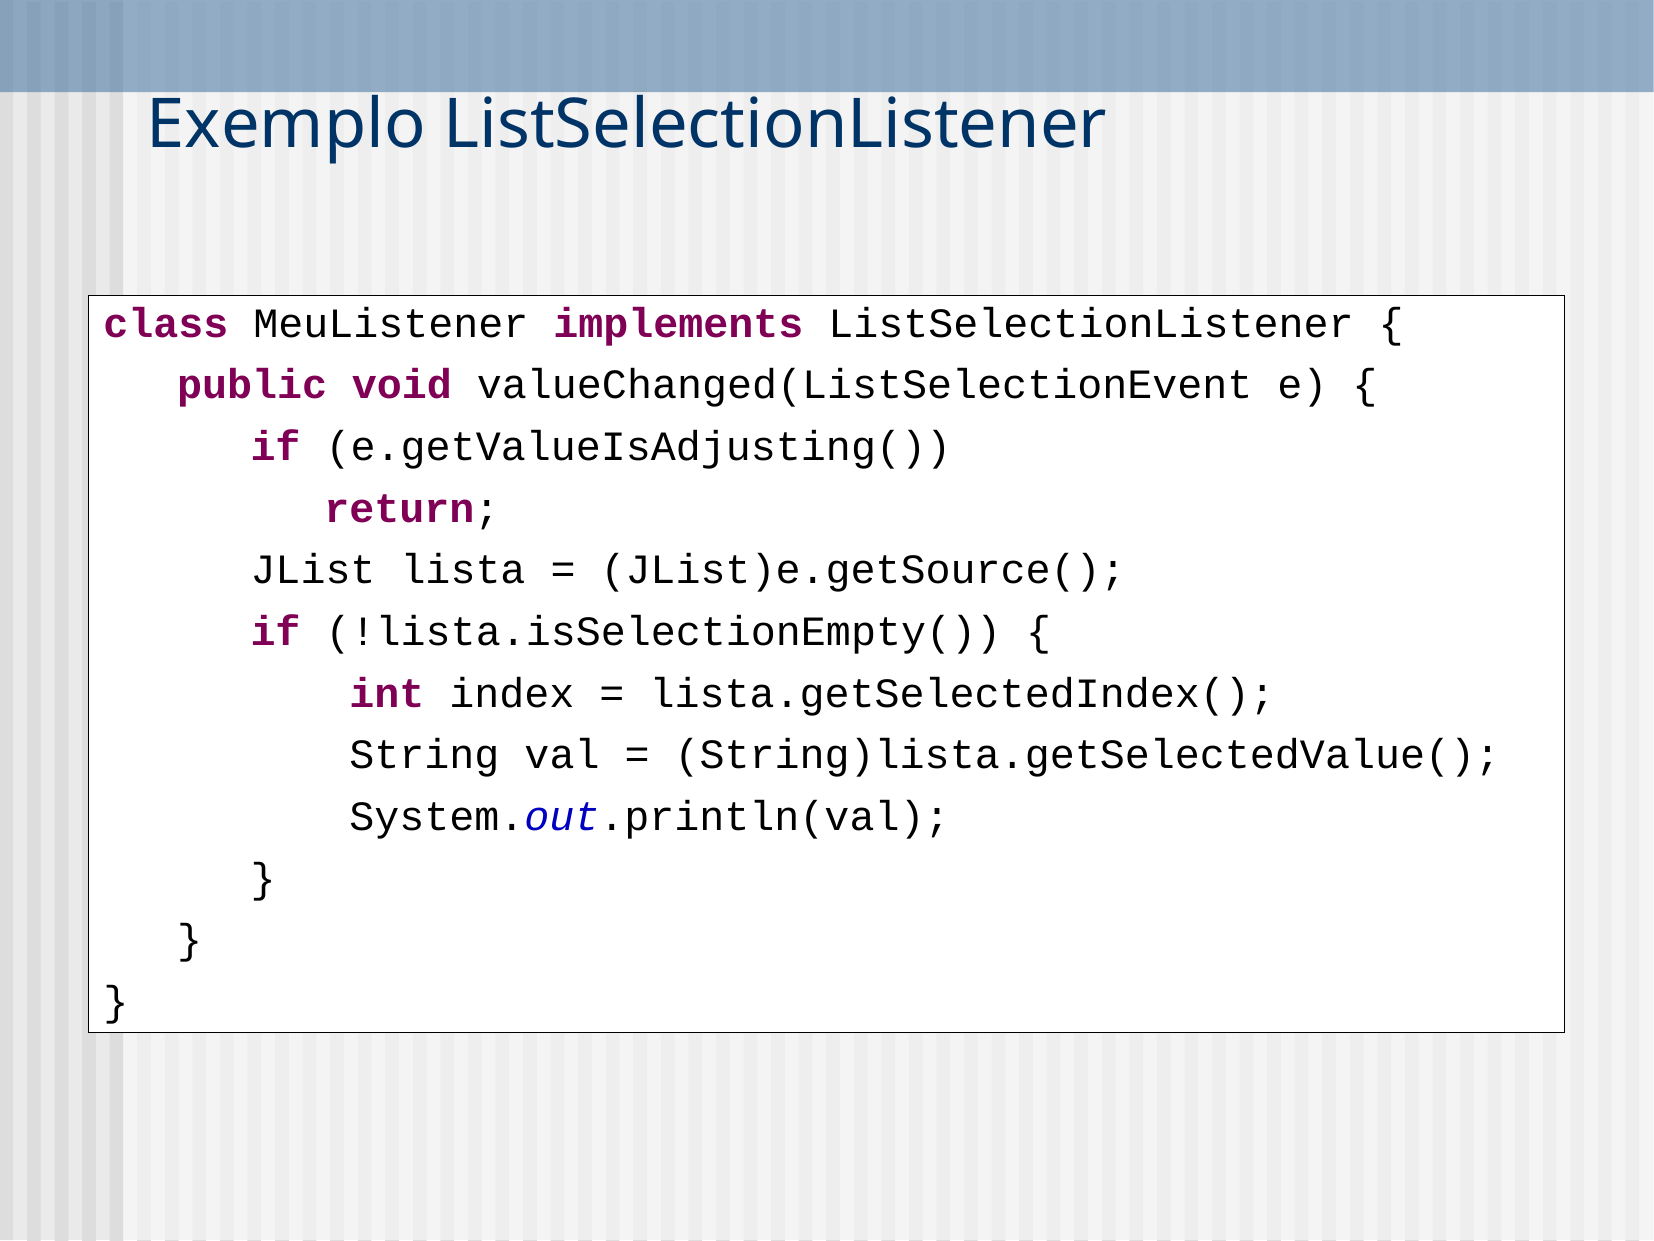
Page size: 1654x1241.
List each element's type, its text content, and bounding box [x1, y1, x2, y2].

text_box class MeuListener implements ListSelectionListener { public void valueChanged(ListSelectionEvent e) { if (e.getValueIsAdjusting()) return; JList lista = (JList)e.getSource(); if (!lista.isSelectionEmpty()) { int index = lista.getSelectedIndex(); String val = (String)lista.getSelectedValue(); System.out.println(val); } } } [88, 295, 1565, 1025]
title Exemplo ListSelectionListener [146, 29, 1536, 212]
